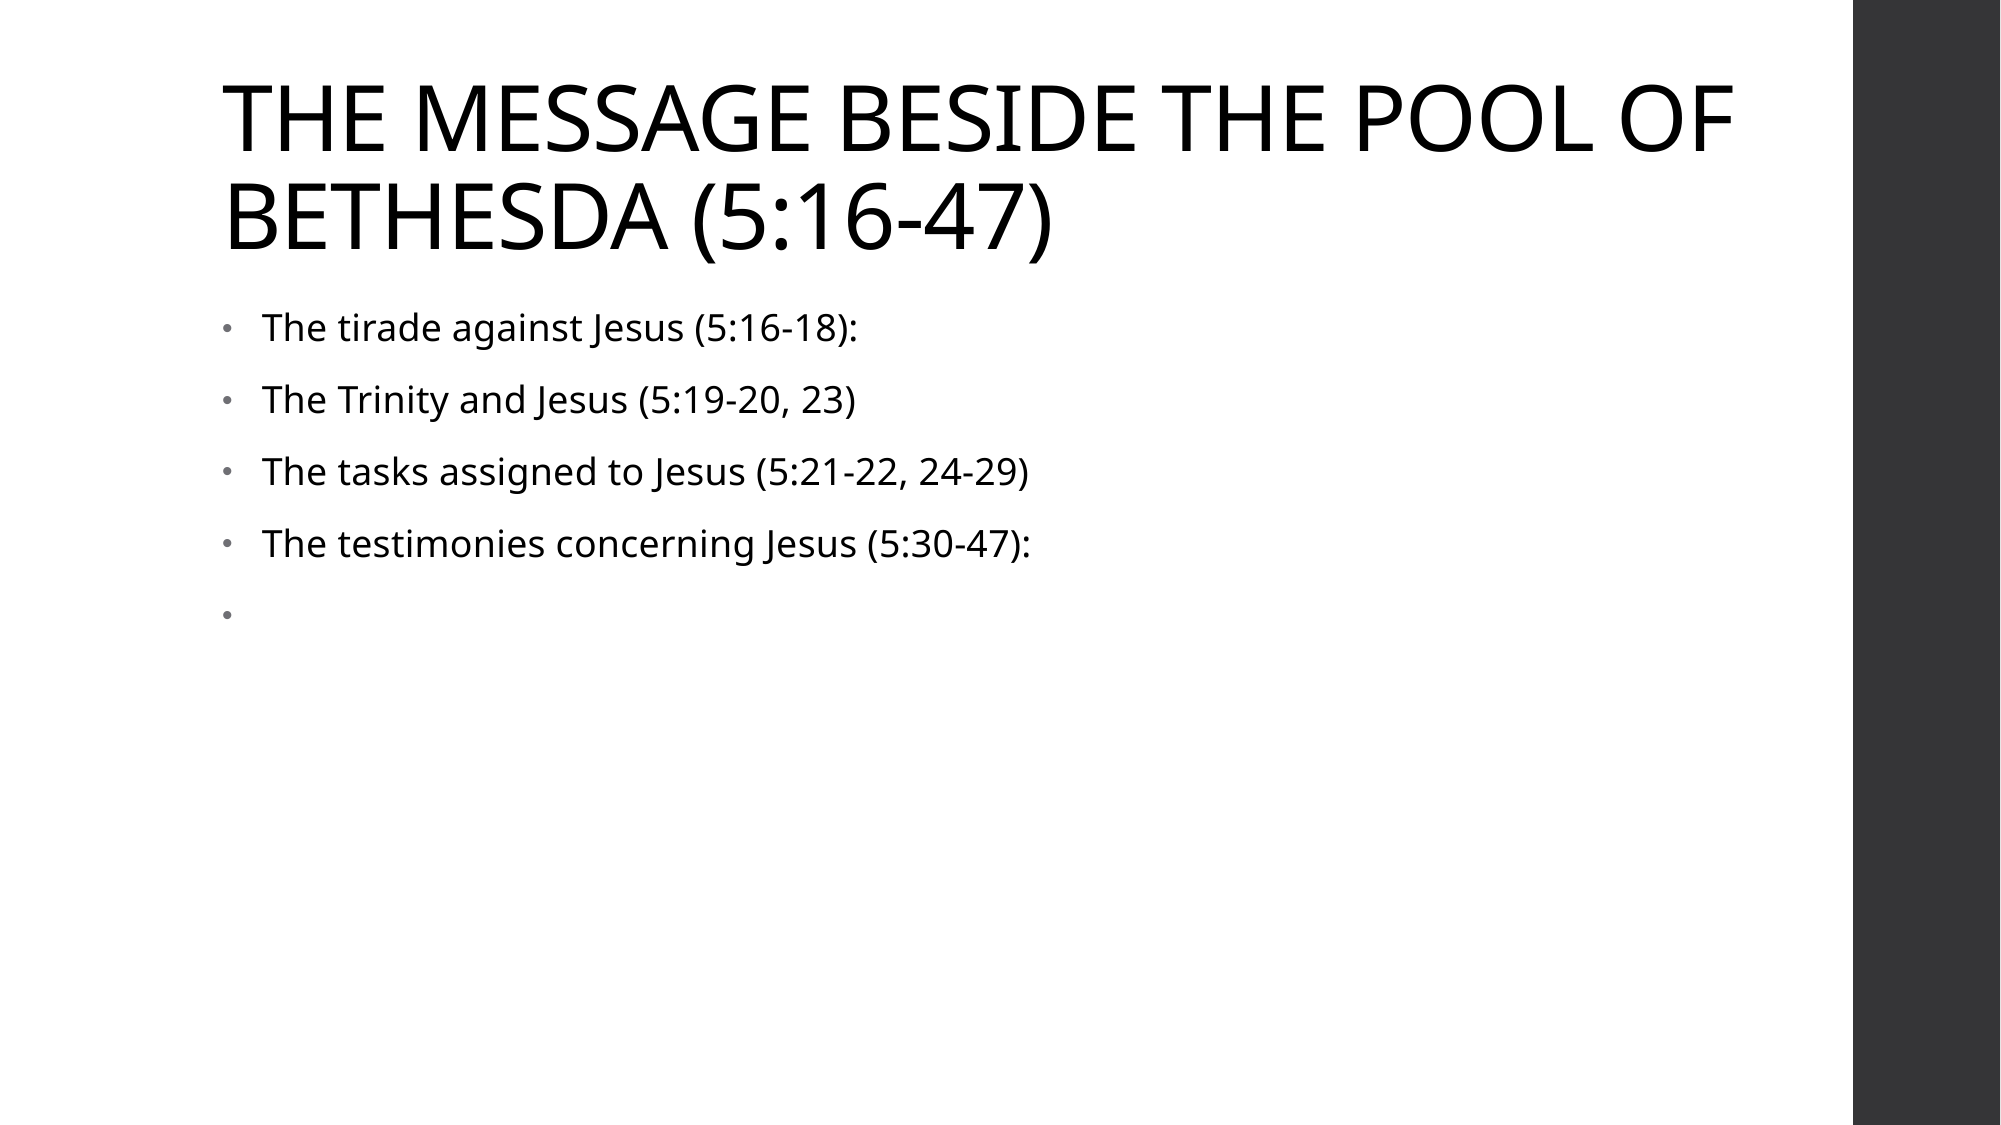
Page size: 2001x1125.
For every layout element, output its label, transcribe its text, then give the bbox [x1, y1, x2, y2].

title THE MESSAGE BESIDE THE POOL OF BETHESDA (5:16-47) [206, 60, 1797, 278]
list The tirade against Jesus (5:16-18): The Trinity and Jesus (5:19-20, 23) The tasks assigned to Jesus (5:21-22, 24-29) The testimonies concerning Jesus (5:30-47): [206, 299, 1617, 1014]
